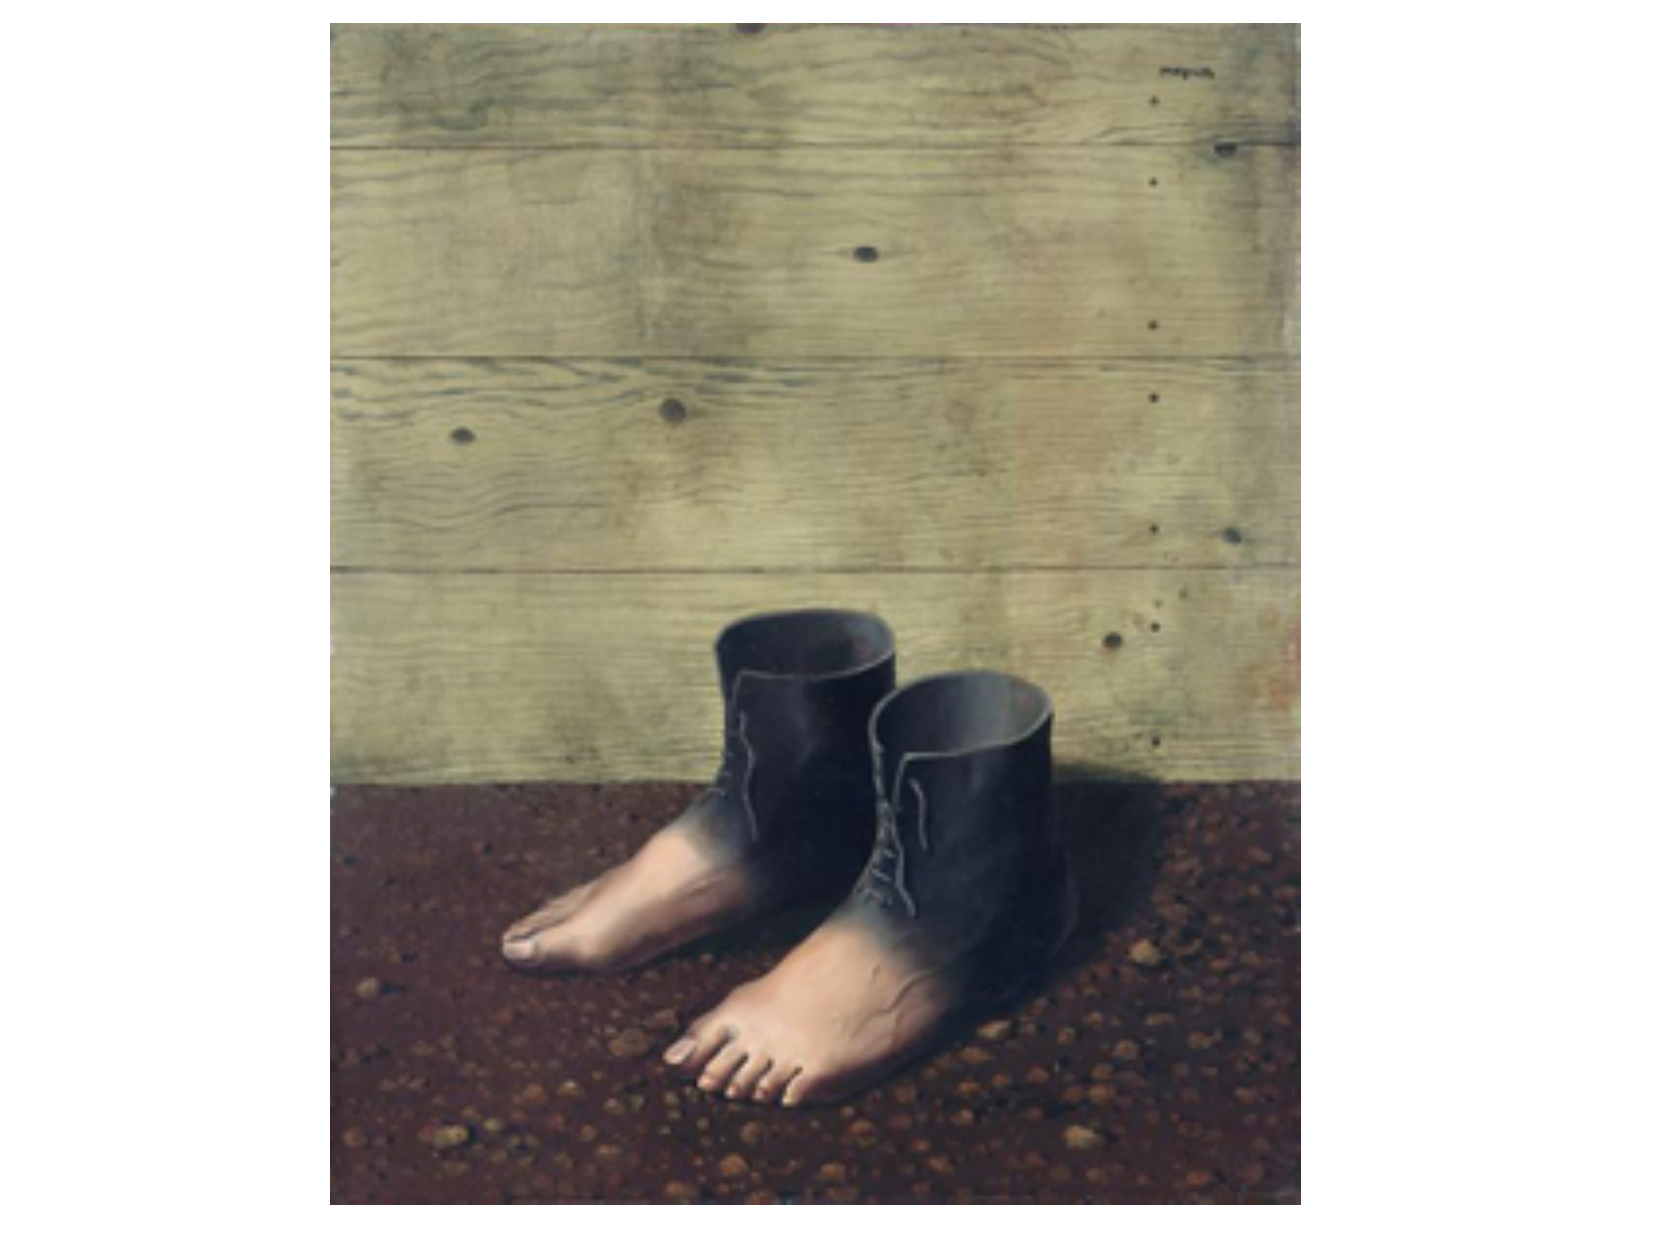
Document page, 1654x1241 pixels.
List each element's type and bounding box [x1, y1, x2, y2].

picture [330, 23, 1301, 1205]
